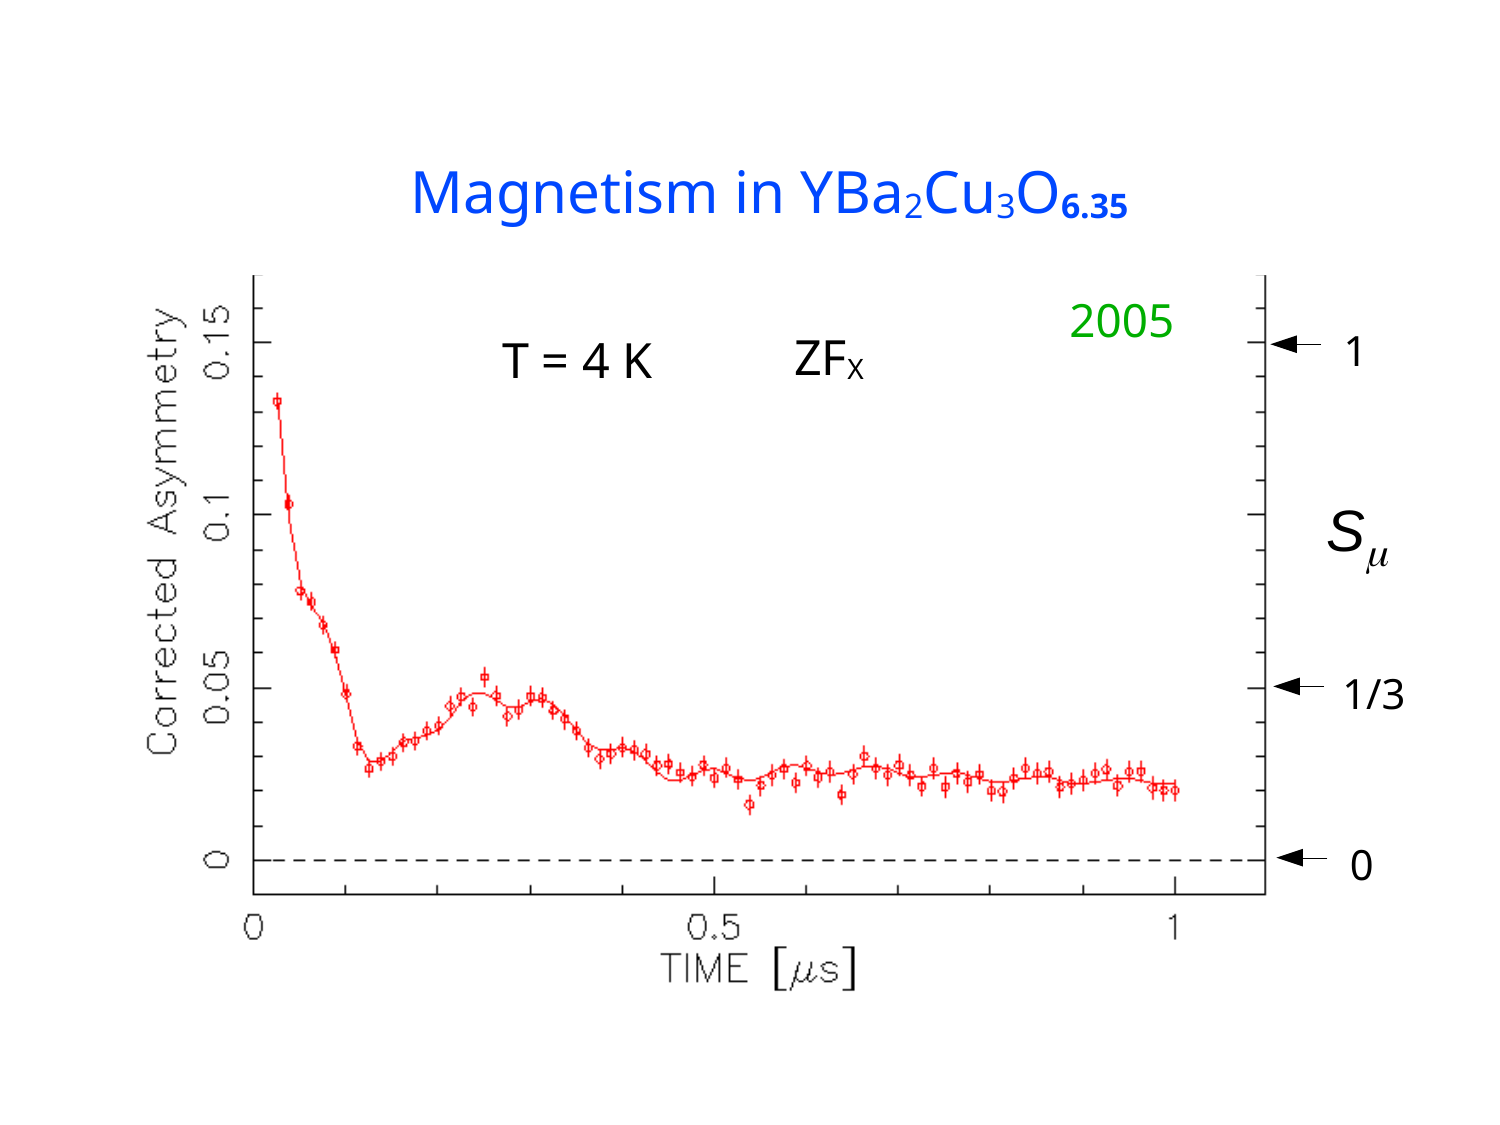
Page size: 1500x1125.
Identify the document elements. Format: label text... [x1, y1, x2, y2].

picture [122, 276, 1280, 1003]
text_box 1 [1343, 317, 1382, 380]
text_box 2005 [1069, 283, 1210, 348]
text_box 1/3 [1342, 660, 1430, 723]
text_box 0 [1349, 831, 1388, 894]
title Magnetism in YBa2Cu3O6.35 [78, 106, 1461, 276]
text_box ZFX [794, 318, 879, 401]
text_box T = 4 K [502, 321, 665, 390]
text_box Sm [1326, 492, 1425, 585]
